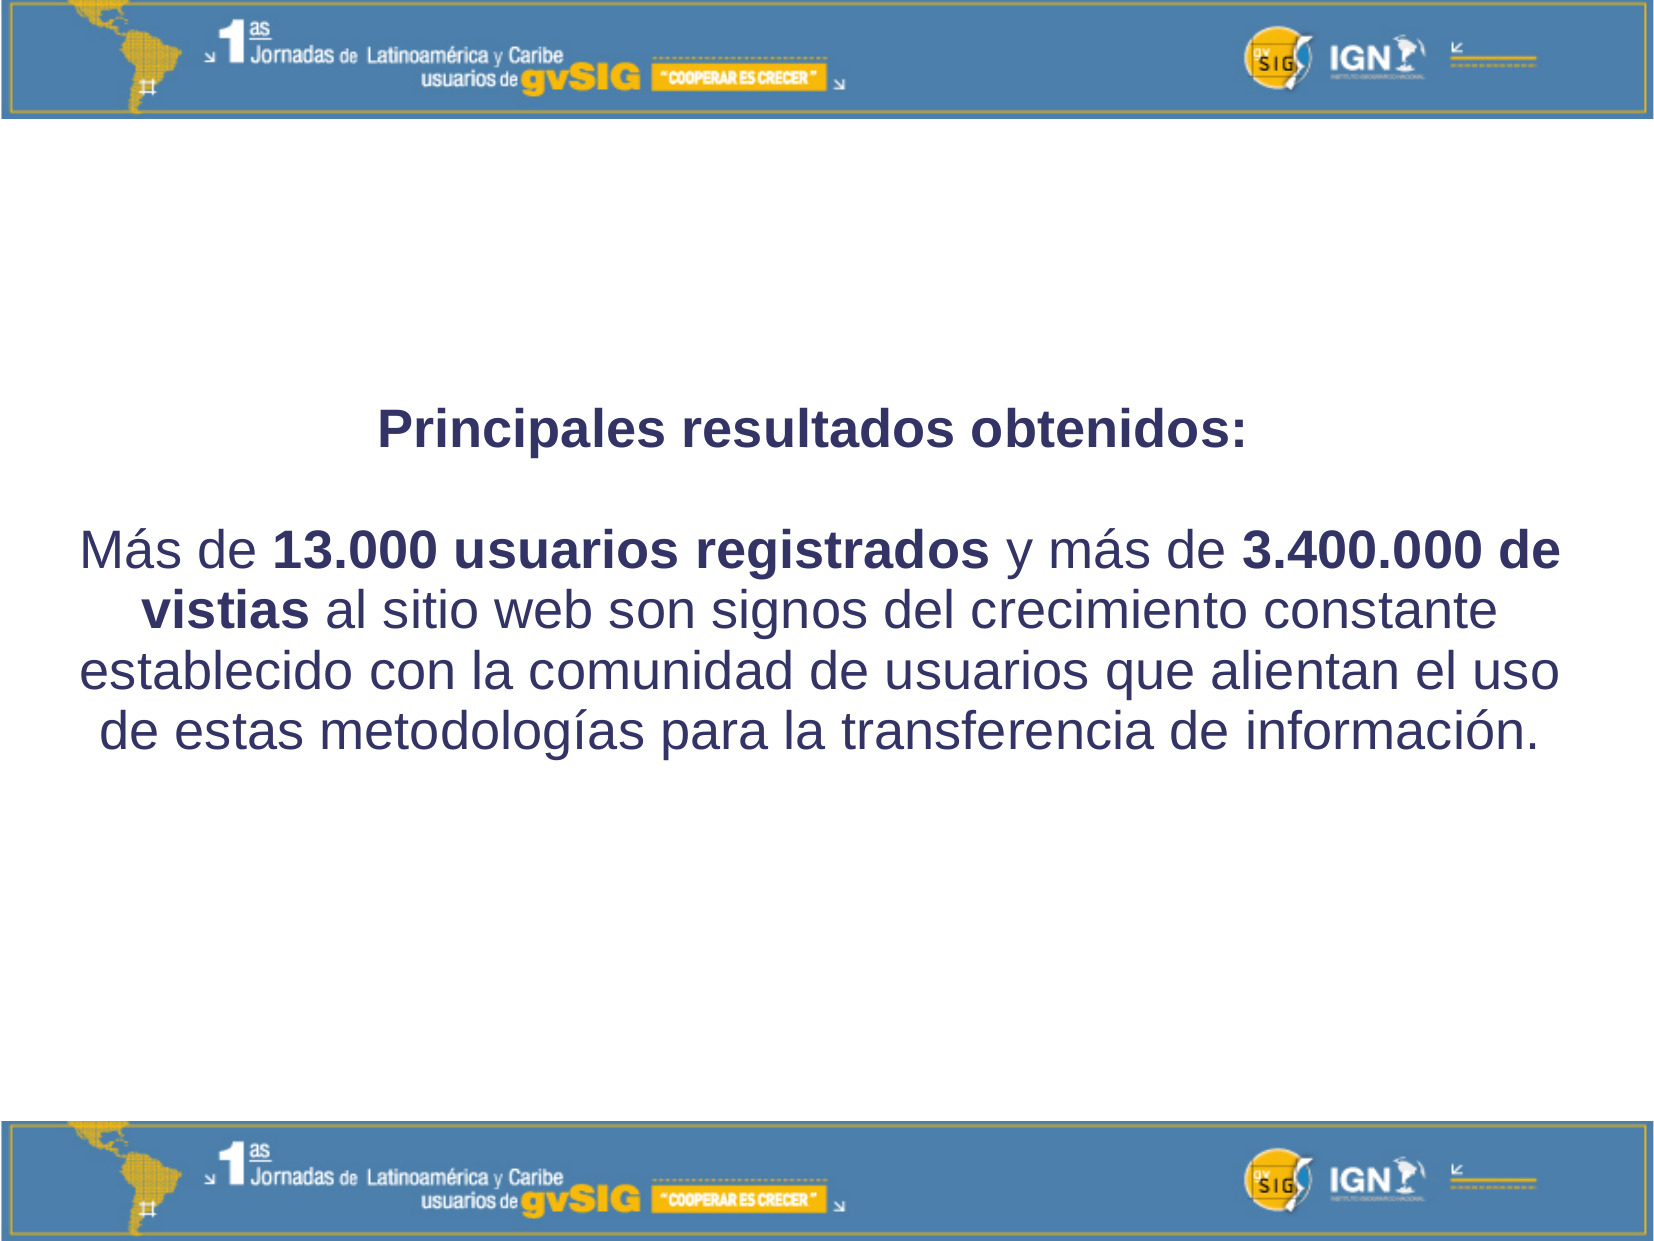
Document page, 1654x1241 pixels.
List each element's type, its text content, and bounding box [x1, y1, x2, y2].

picture [0, 1121, 1654, 1241]
picture [0, 0, 1654, 119]
text_box Principales resultados obtenidos: Más de 13.000 usuarios registrados y más de 3.400.000 de vistias al sitio web son signos del crecimiento constante establecido con la comunidad de usuarios que alientan el uso de estas metodologías para la transferencia de información. [76, 394, 1566, 826]
